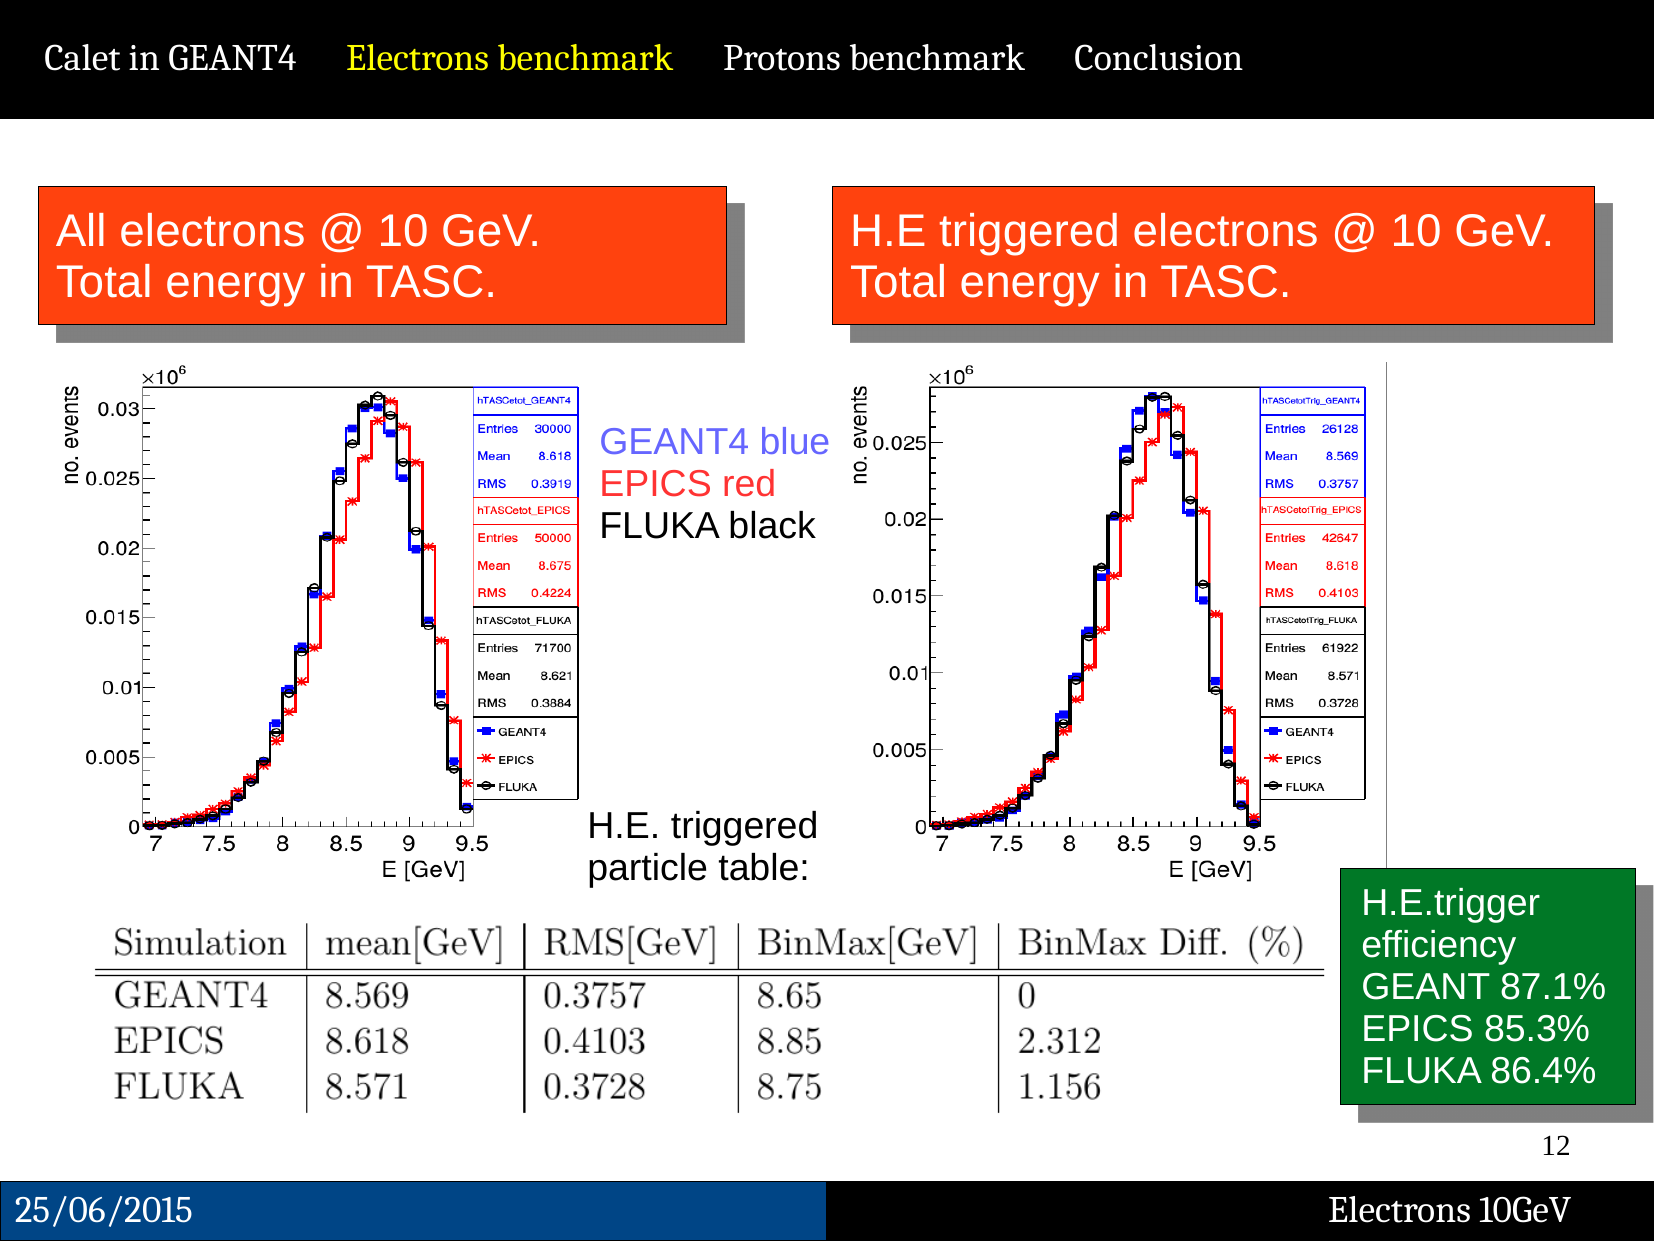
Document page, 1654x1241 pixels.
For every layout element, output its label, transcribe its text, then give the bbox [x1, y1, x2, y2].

text_box [0, 1181, 1313, 1241]
picture [845, 362, 1387, 886]
text_box Calet in GEANT4 Electrons benchmark Protons benchmark Conclusion [29, 29, 1625, 89]
picture [70, 915, 1341, 1125]
text_box Electrons 10GeV [1313, 1181, 1654, 1241]
text_box H.E. triggered particle table: [572, 797, 839, 897]
text_box [832, 186, 1595, 325]
text_box [38, 186, 727, 325]
text_box GEANT4 blue EPICS red FLUKA black [584, 413, 851, 555]
text_box H.E.trigger efficiency GEANT 87.1% EPICS 85.3% FLUKA 86.4% [1346, 874, 1642, 1111]
text_box [1340, 868, 1636, 1105]
text_box 25/06/2015 [0, 1181, 246, 1240]
text_box H.E triggered electrons @ 10 GeV. Total energy in TASC. [835, 197, 1625, 325]
picture [55, 362, 597, 886]
text_box [0, 0, 1654, 119]
text_box All electrons @ 10 GeV. Total energy in TASC. [41, 197, 688, 384]
